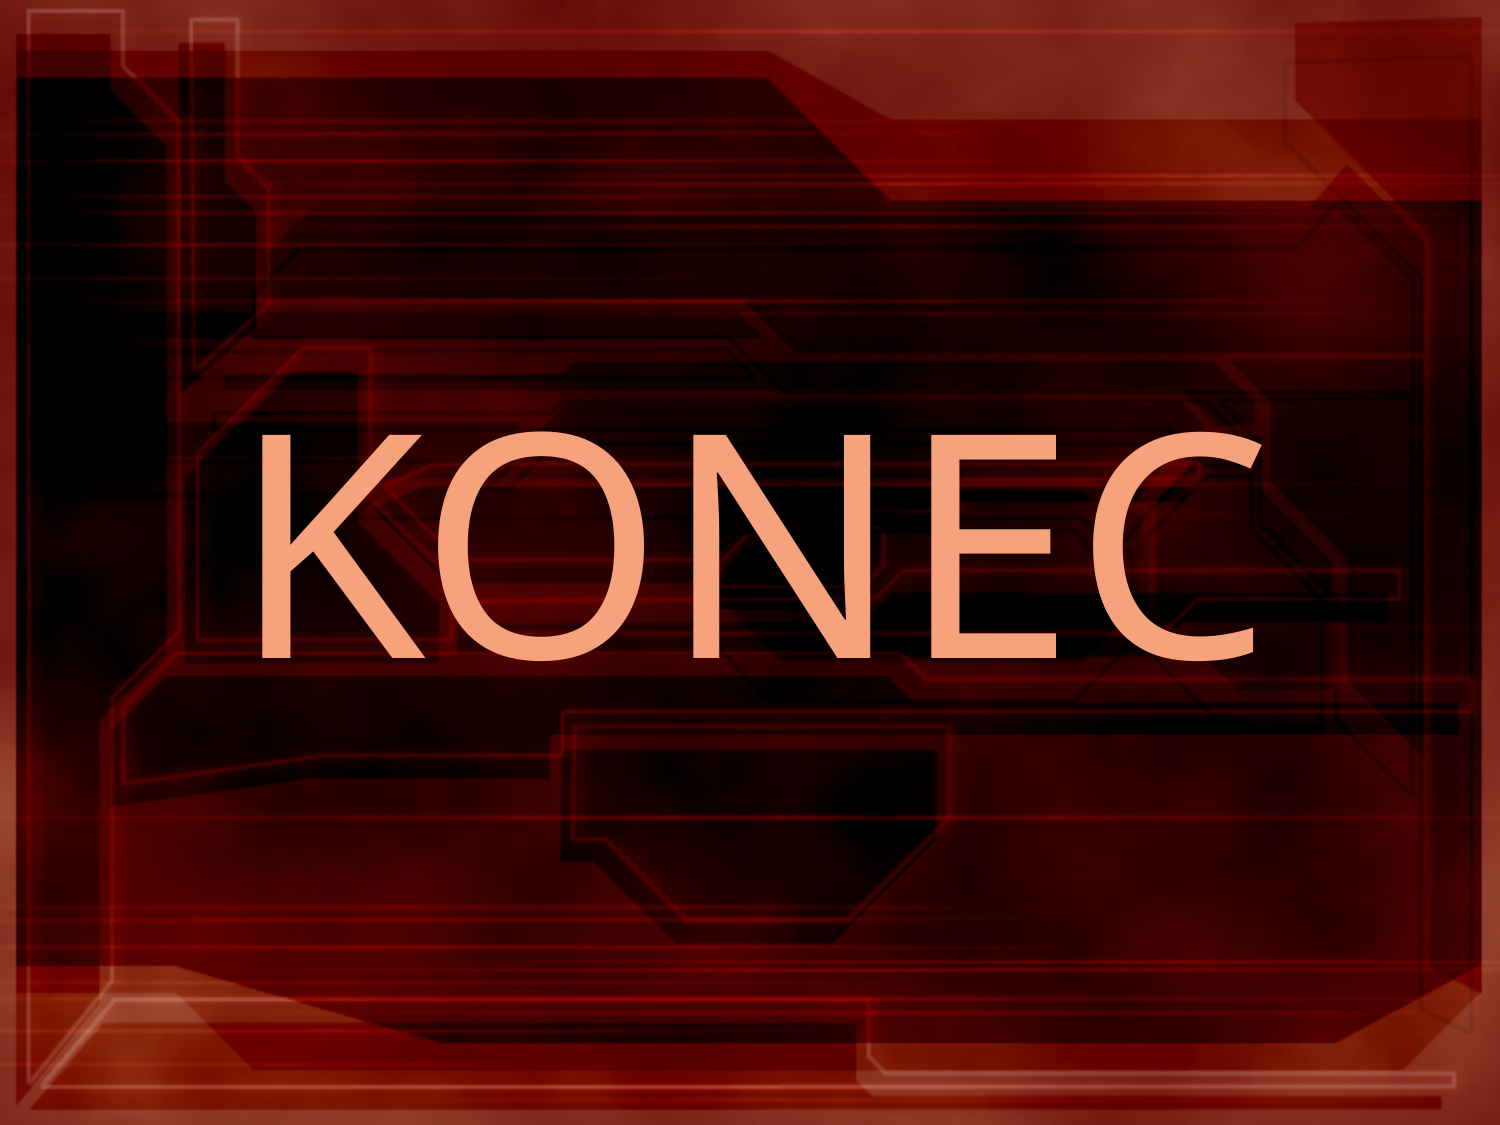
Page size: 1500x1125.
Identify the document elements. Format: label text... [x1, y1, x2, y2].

picture [0, 0, 1500, 1125]
title KONEC [64, 456, 1440, 672]
